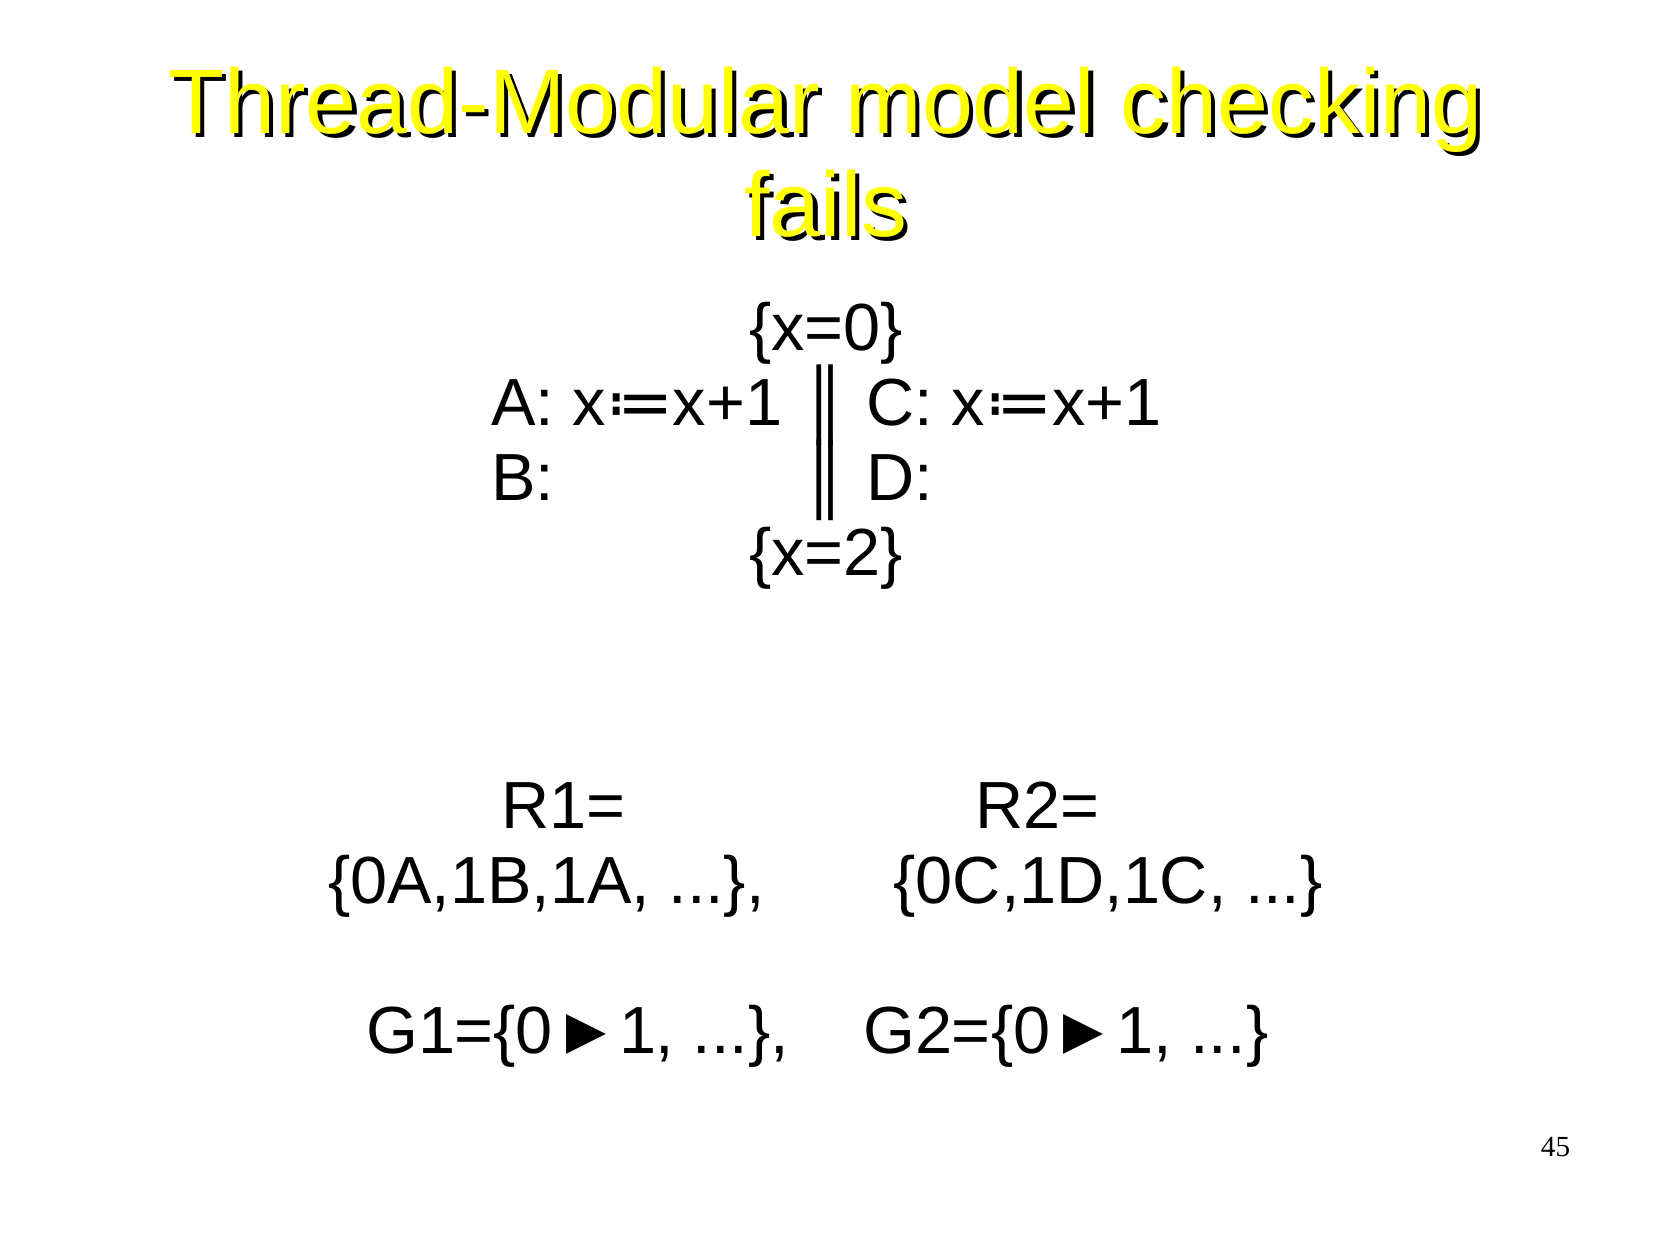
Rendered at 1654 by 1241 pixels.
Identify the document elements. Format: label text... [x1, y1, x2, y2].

list {x=0} A: x≔x+1 ║ C: x≔x+1 B: ║ D: {x=2} R1= R2= {0A,1B,1A, ...}, {0C,1D,1C, ...} G1={0►1, ...}, G2={0►1, ...} [82, 290, 1571, 1109]
title Thread-Modular model checking fails [82, 50, 1571, 256]
